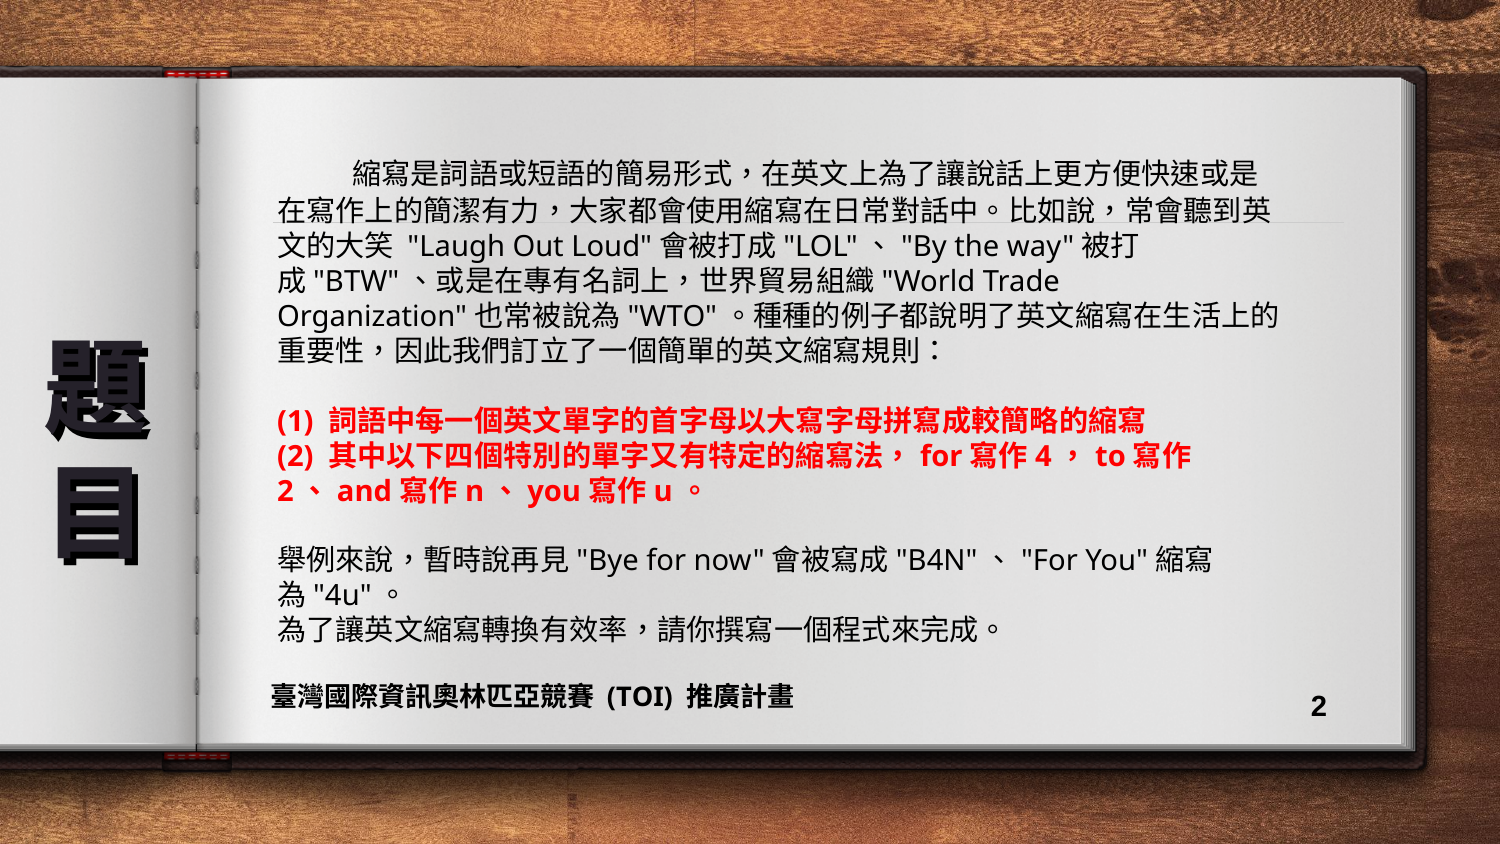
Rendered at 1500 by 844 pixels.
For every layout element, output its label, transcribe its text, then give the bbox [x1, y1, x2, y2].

text_box [1296, 672, 1386, 737]
title 題 目 [28, 306, 210, 552]
text_box 縮寫是詞語或短語的簡易形式，在英文上為了讓說話上更方便快速或是在寫作上的簡潔有力，大家都會使用縮寫在日常對話中。比如說，常會聽到英文的大笑 "Laugh Out Loud"會被打成"LOL"、"By the way"被打成"BTW"、或是在專有名詞上，世界貿易組織"World Trade Organization"也常被說為"WTO"。種種的例子都說明了英文縮寫在生活上的重要性，因此我們訂立了一個簡單的英文縮寫規則： (1) 詞語中每一個英文單字的首字母以大寫字母拼寫成較簡略的縮寫 (2) 其中以下四個特別的單字又有特定的縮寫法，for寫作4，to寫作2、and寫作n、you寫作u。 舉例來說，暫時說再見"Bye for now"會被寫成"B4N"、"For You"縮寫為"4u"。 為了讓英文縮寫轉換有效率，請你撰寫一個程式來完成。 [262, 140, 1296, 759]
